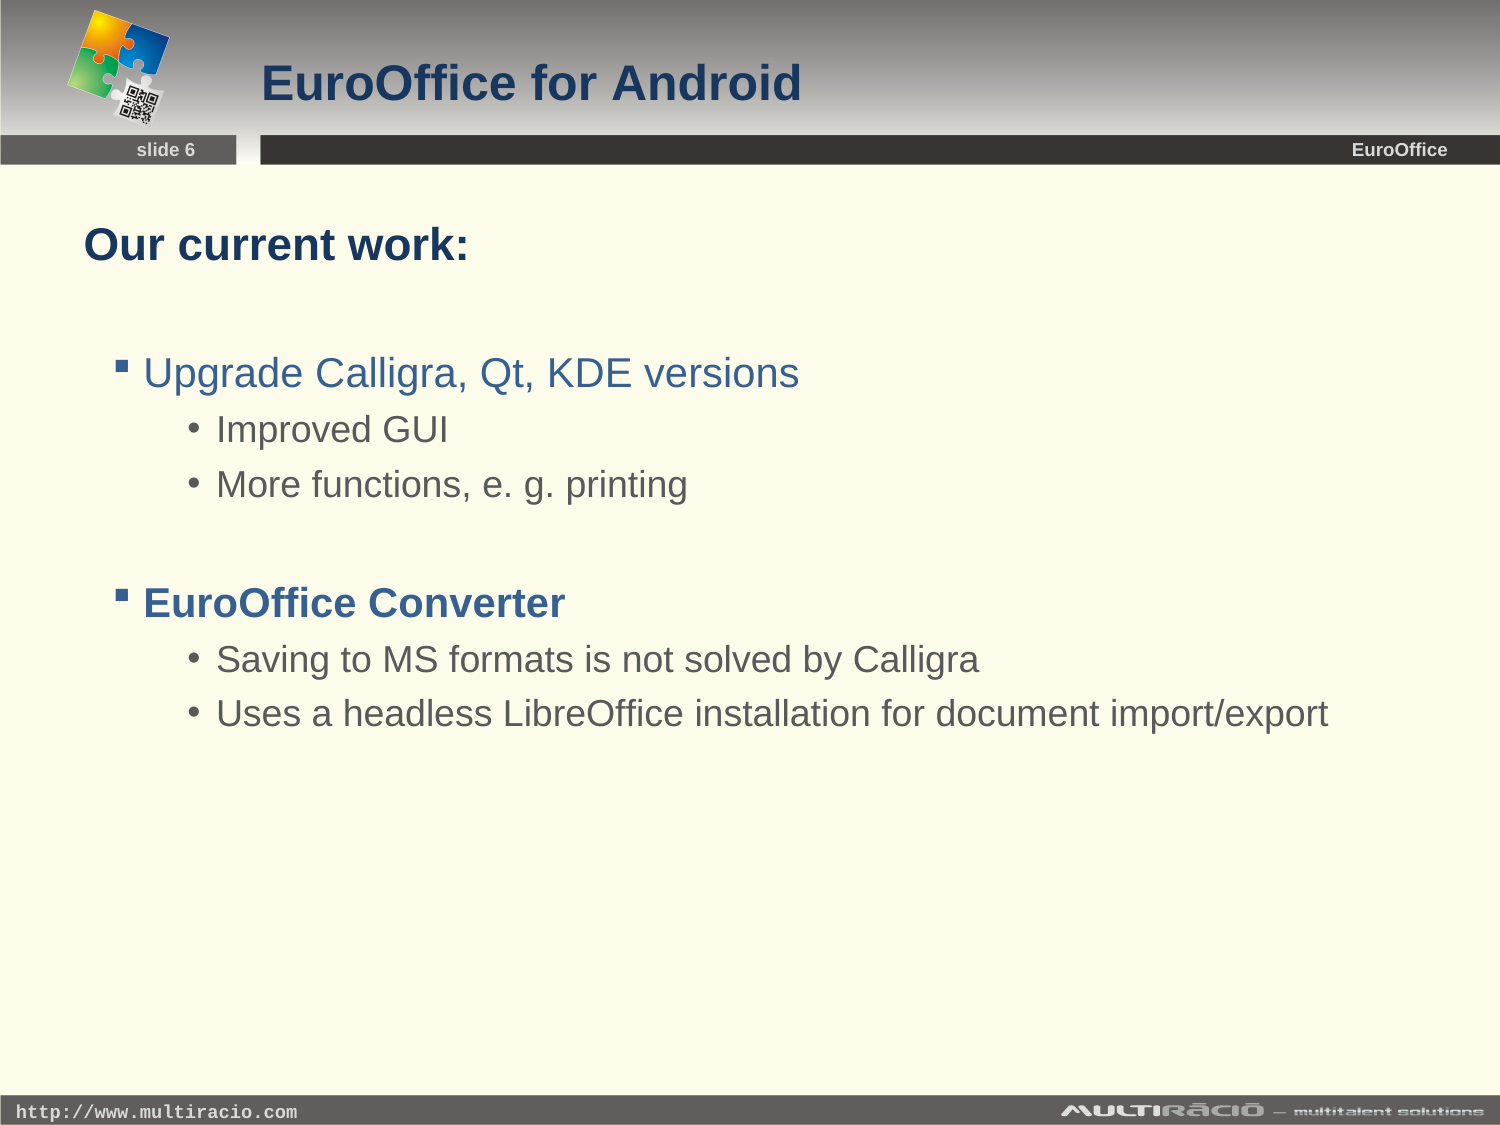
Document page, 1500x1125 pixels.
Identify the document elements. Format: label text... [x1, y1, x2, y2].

title EuroOffice for Android [246, 35, 1397, 111]
picture [0, 0, 1500, 1125]
text_box EuroOffice [304, 137, 1468, 161]
list Our current work: Upgrade Calligra, Qt, KDE versions Improved GUI More functions, e. g. printing EuroOffice Converter Saving to MS formats is not solved by Calligra Uses a headless LibreOffice installation for document import/export [68, 206, 1447, 809]
text_box slide <number> [58, 137, 211, 161]
